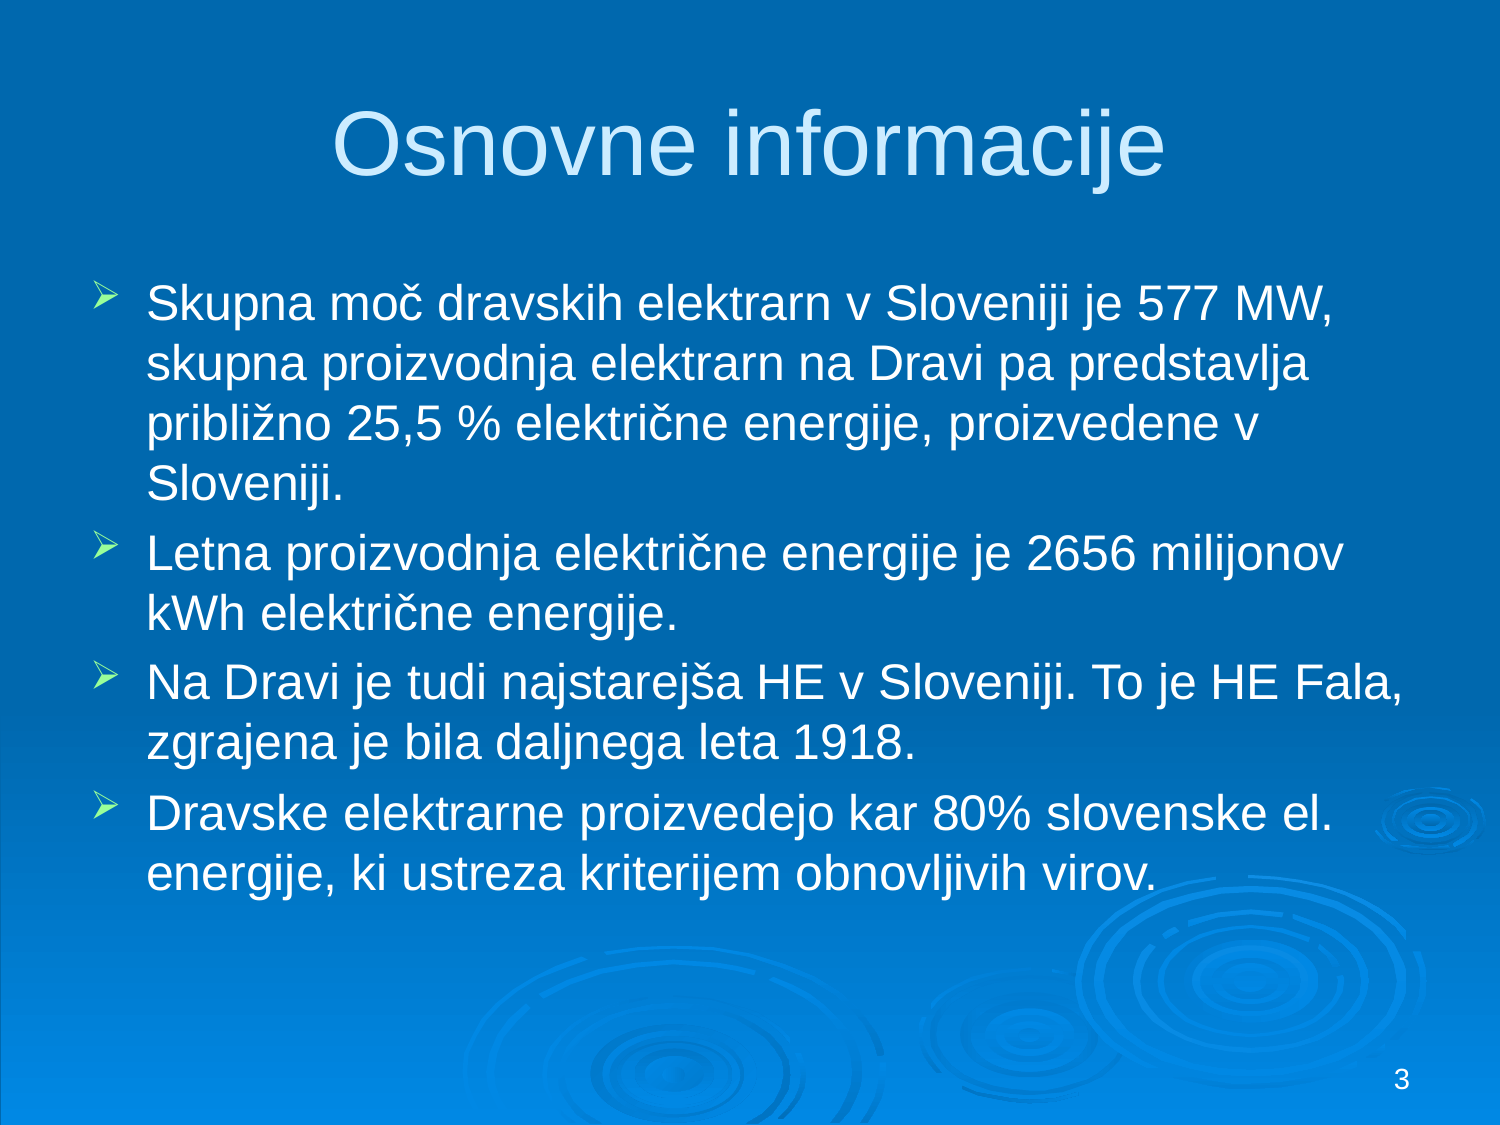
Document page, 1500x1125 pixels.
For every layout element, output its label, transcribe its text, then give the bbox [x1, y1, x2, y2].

title Osnovne informacije [75, 45, 1425, 233]
slide_number <number> [1074, 1024, 1425, 1103]
list Skupna moč dravskih elektrarn v Sloveniji je 577 MW, skupna proizvodnja elektrarn na Dravi pa predstavlja približno 25,5 % električne energije, proizvedene v Sloveniji. Letna proizvodnja električne energije je 2656 milijonov kWh električne energije. Na Dravi je tudi najstarejša HE v Sloveniji. To je HE Fala, zgrajena je bila daljnega leta 1918. Dravske elektrarne proizvedejo kar 80% slovenske el. energije, ki ustreza kriterijem obnovljivih virov. [75, 262, 1425, 1005]
